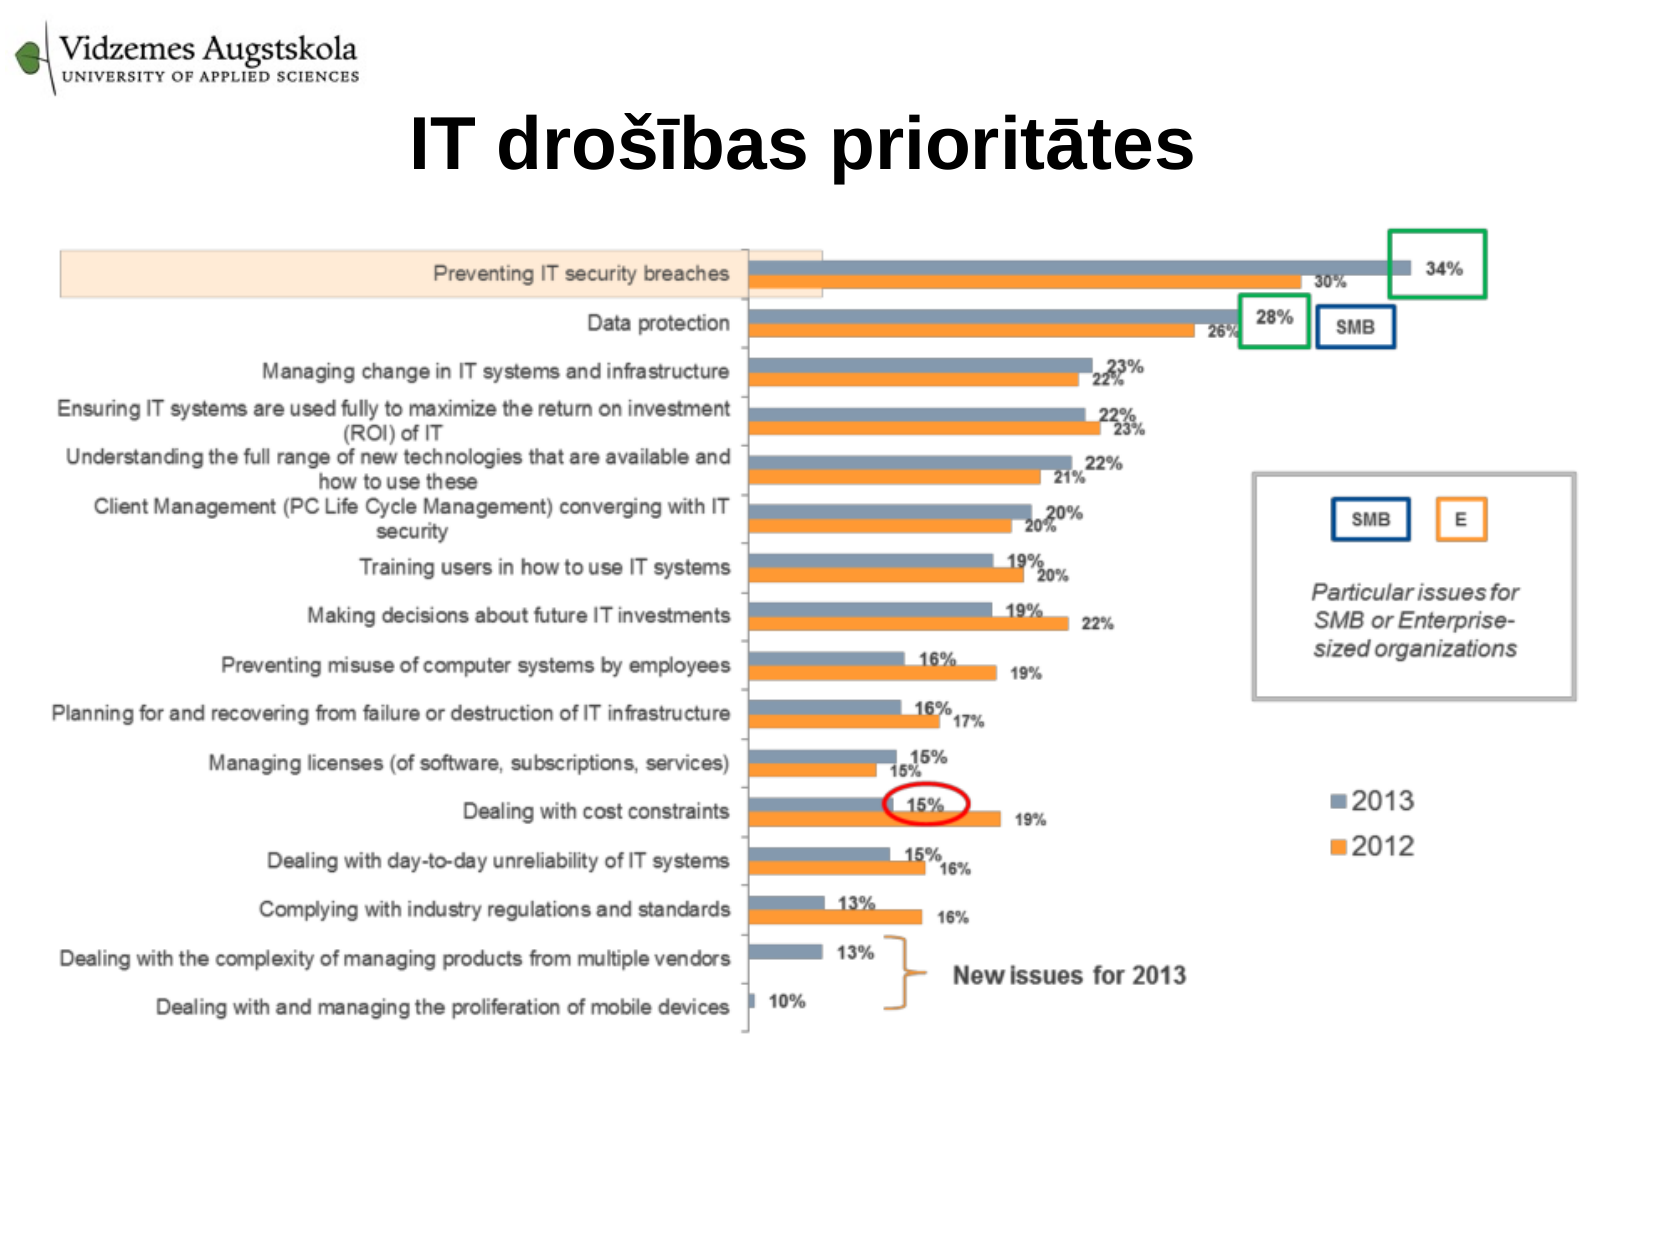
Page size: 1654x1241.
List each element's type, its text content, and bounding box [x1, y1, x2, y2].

title IT drošības prioritātes [94, 96, 1512, 195]
picture [35, 224, 1644, 1052]
picture [5, 2, 368, 113]
